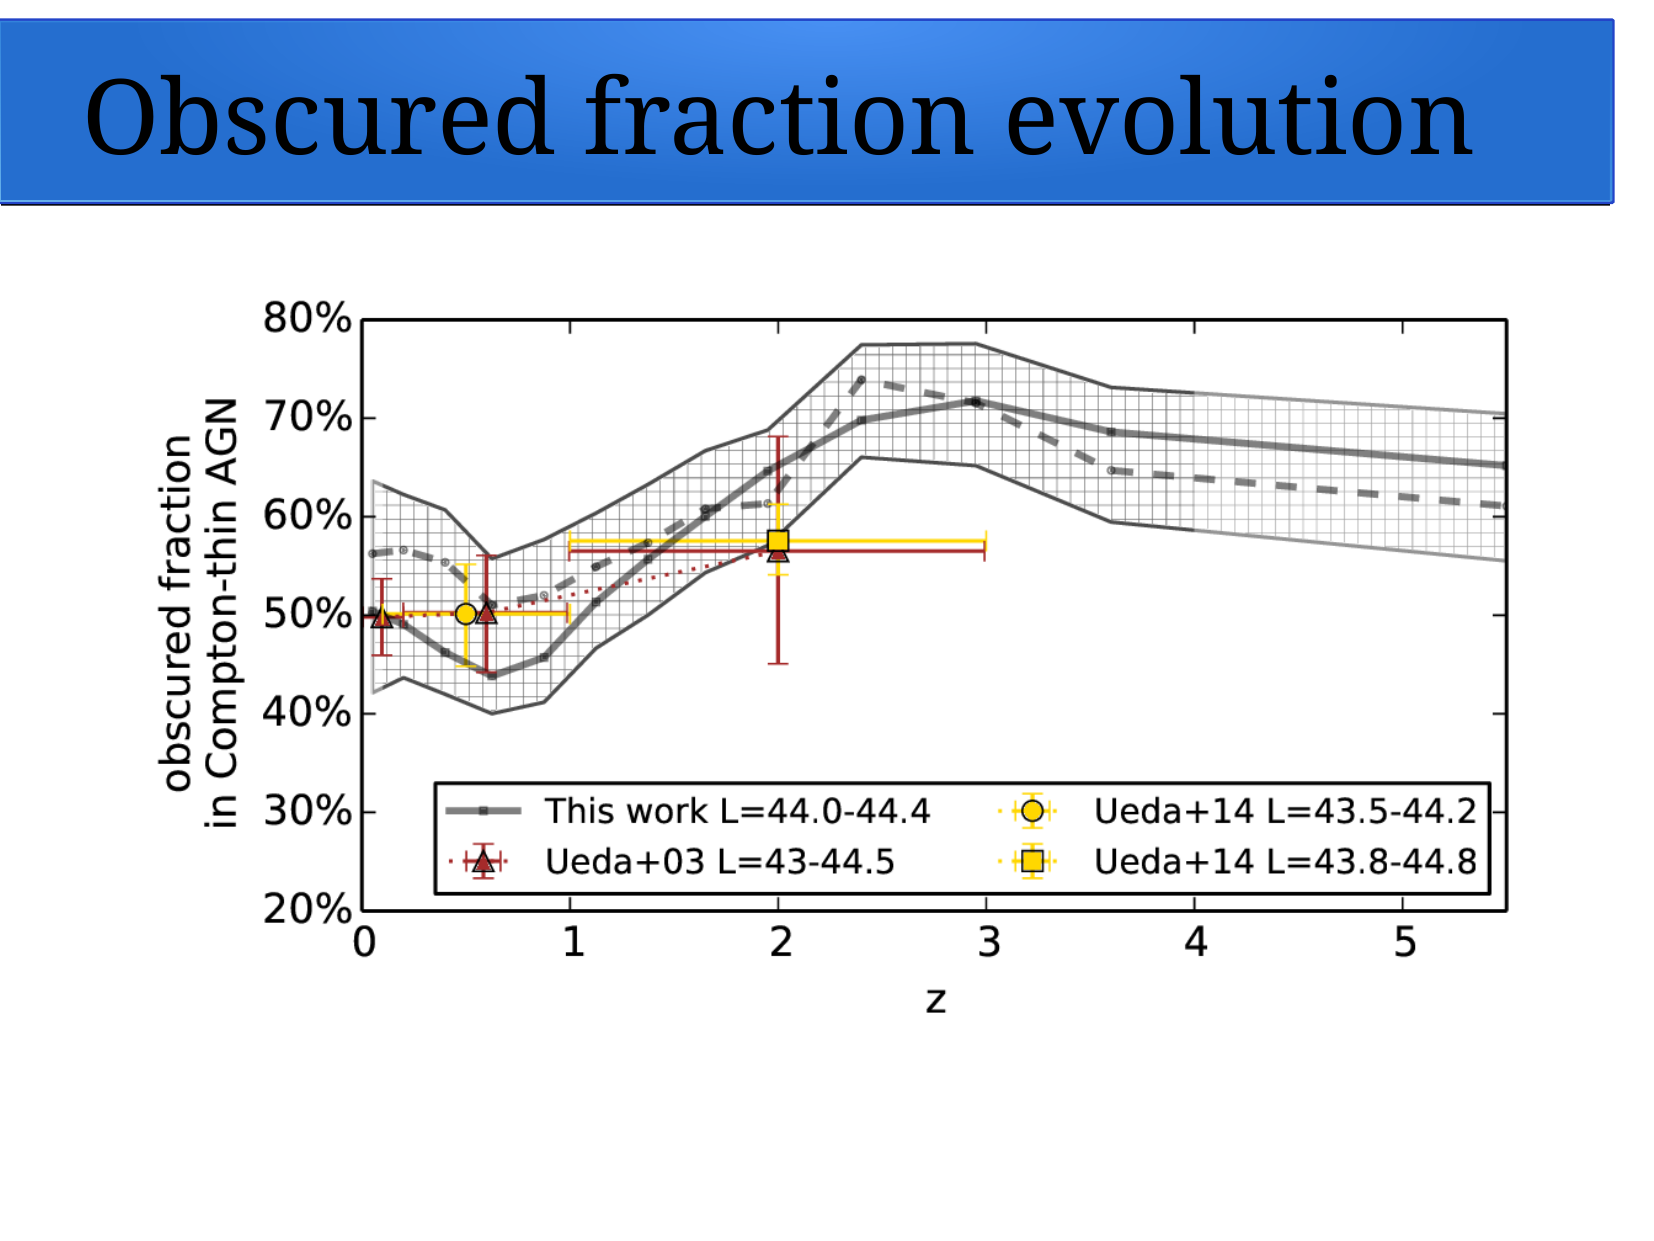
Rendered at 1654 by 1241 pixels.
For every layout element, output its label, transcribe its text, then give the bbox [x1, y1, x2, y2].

title Obscured fraction evolution [82, 47, 1591, 181]
picture [134, 275, 1531, 1046]
